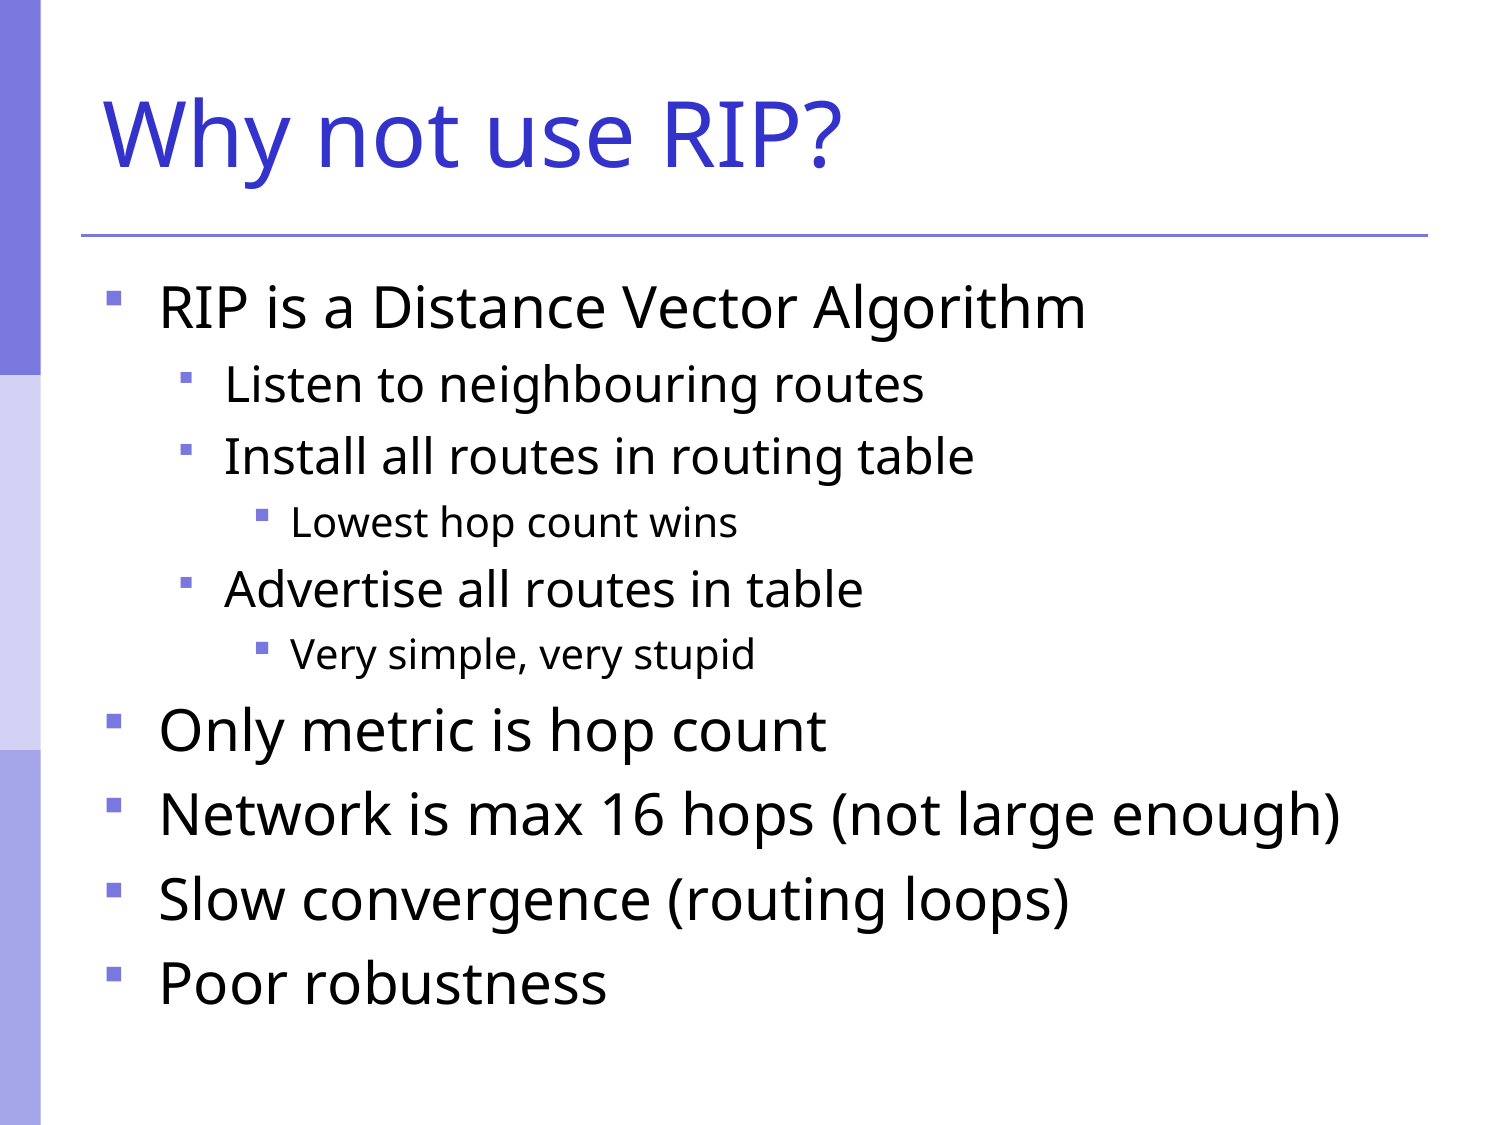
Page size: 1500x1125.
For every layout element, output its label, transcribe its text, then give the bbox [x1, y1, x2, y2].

title Why not use RIP? [87, 37, 1363, 225]
list RIP is a Distance Vector Algorithm Listen to neighbouring routes Install all routes in routing table Lowest hop count wins Advertise all routes in table Very simple, very stupid Only metric is hop count Network is max 16 hops (not large enough) Slow convergence (routing loops) Poor robustness [87, 262, 1363, 1094]
